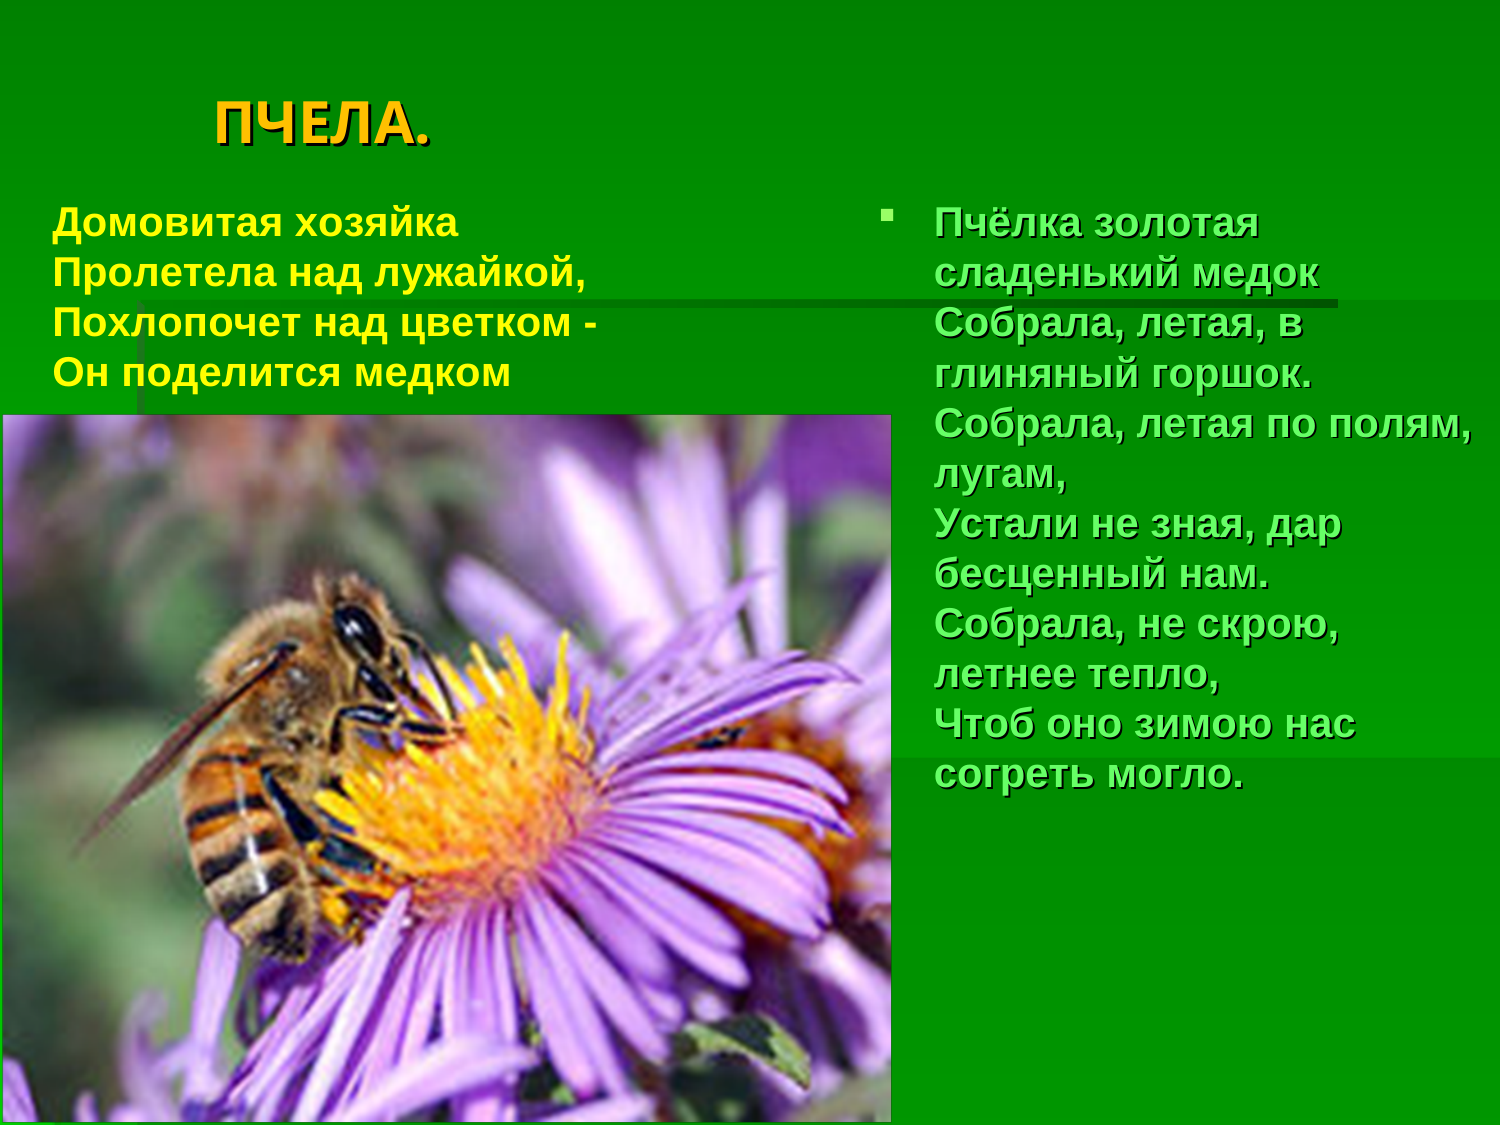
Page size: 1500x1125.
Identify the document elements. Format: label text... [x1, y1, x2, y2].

text_box Домовитая хозяйка Пролетела над лужайкой, Похлопочет над цветком - Он поделится медком [37, 187, 788, 403]
picture [0, 412, 894, 1125]
title ПЧЕЛА. [75, 44, 569, 163]
list Пчёлка золотая сладенький медок Собрала, летая, в глиняный горшок. Собрала, летая по полям, лугам, Устали не зная, дар бесценный нам. Собрала, не скрою, летнее тепло, Чтоб оно зимою нас согреть могло. [862, 187, 1500, 1005]
